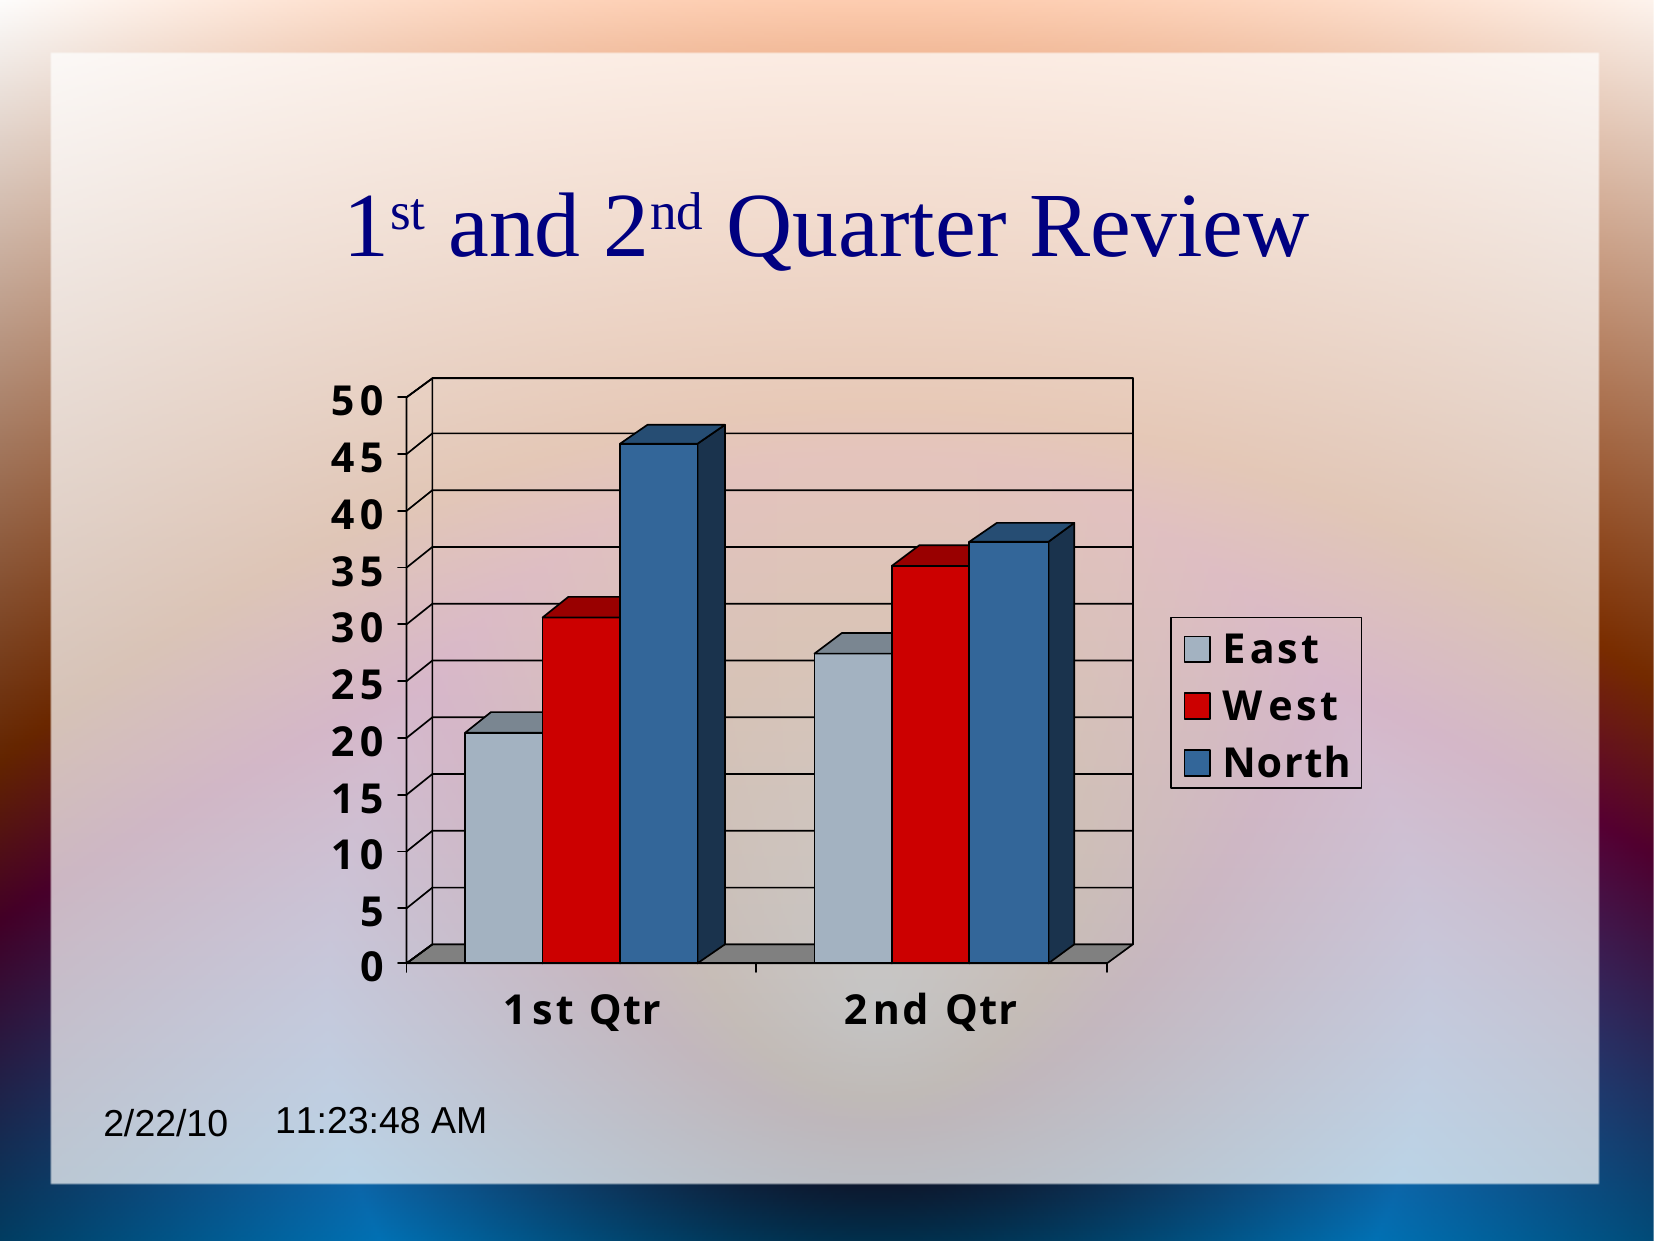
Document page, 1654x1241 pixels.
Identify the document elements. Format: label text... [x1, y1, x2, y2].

chart [277, 335, 1379, 1070]
picture [0, 0, 1654, 1241]
title 1st and 2nd Quarter Review [103, 55, 1551, 276]
